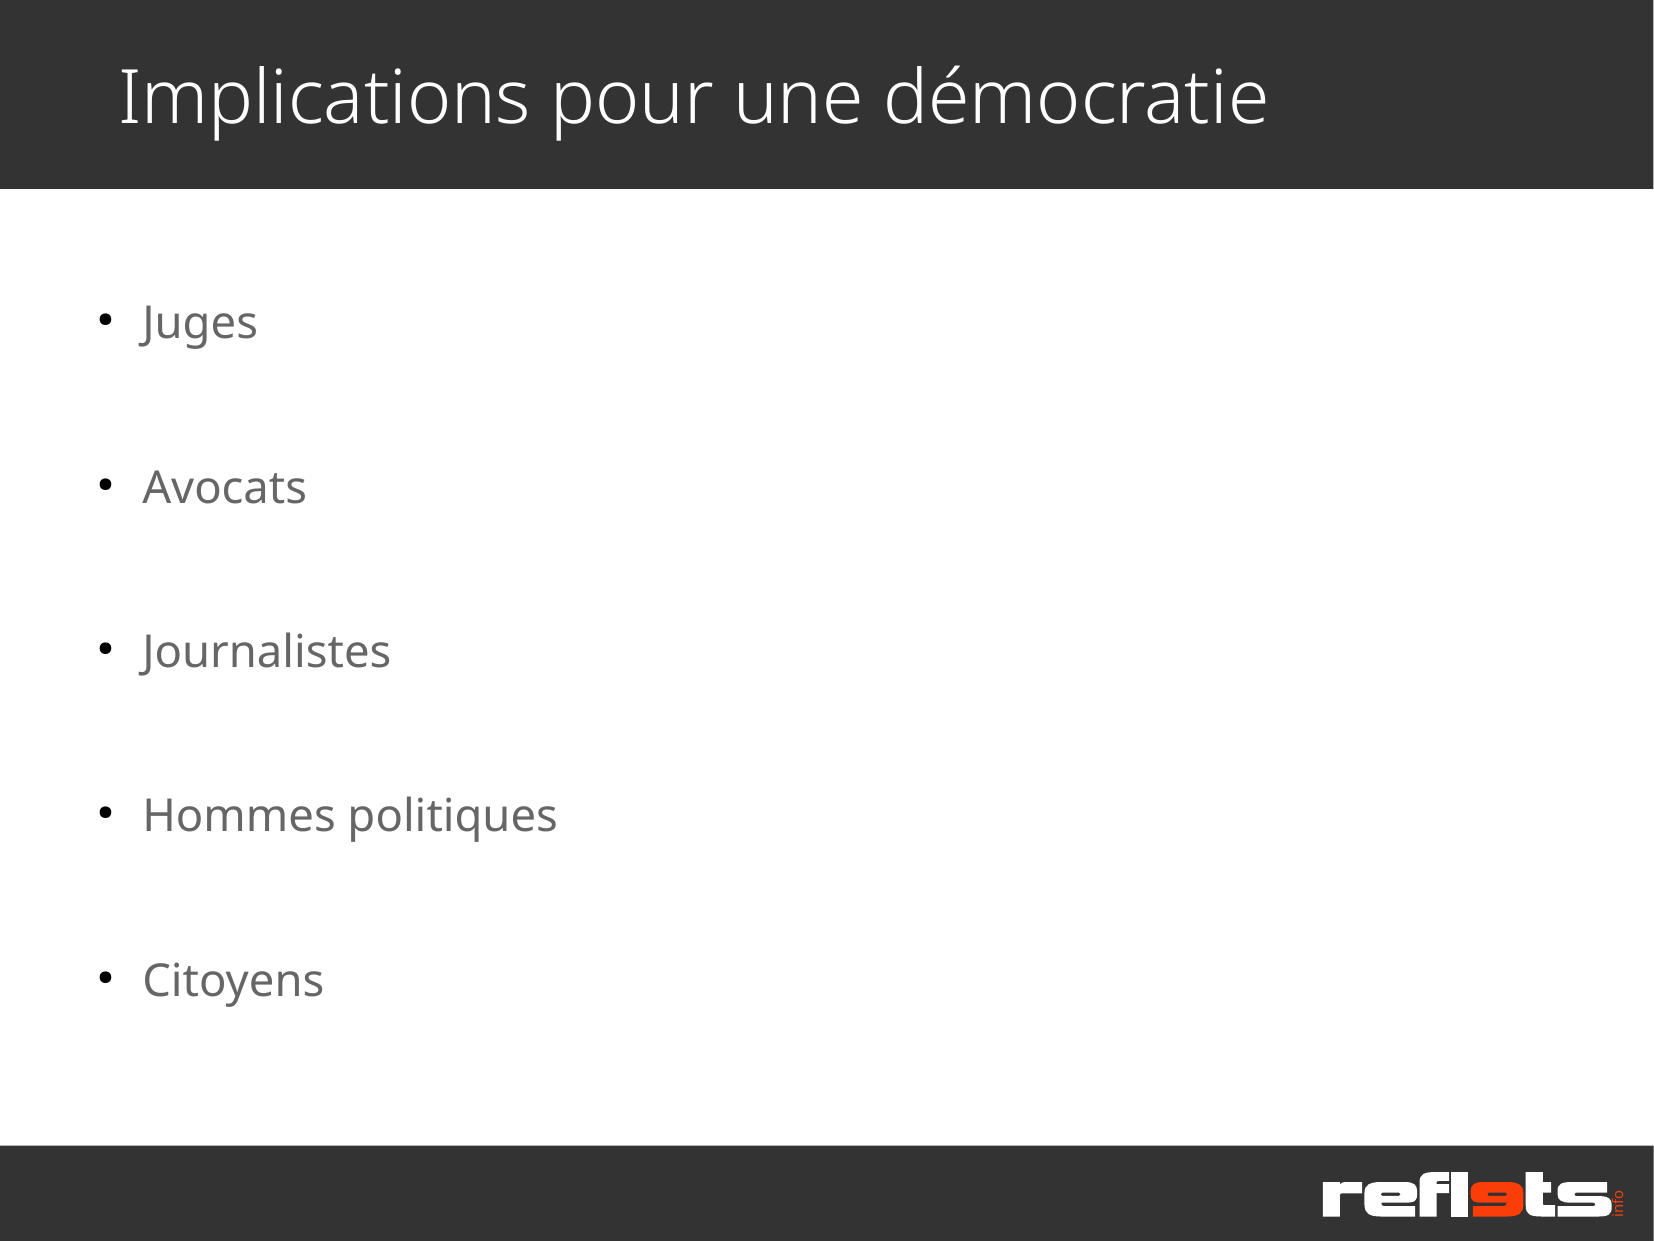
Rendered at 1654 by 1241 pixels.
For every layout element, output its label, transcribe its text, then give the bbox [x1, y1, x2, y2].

list Juges Avocats Journalistes Hommes politiques Citoyens [82, 290, 1571, 1010]
title Implications pour une démocratie [0, 0, 1654, 189]
